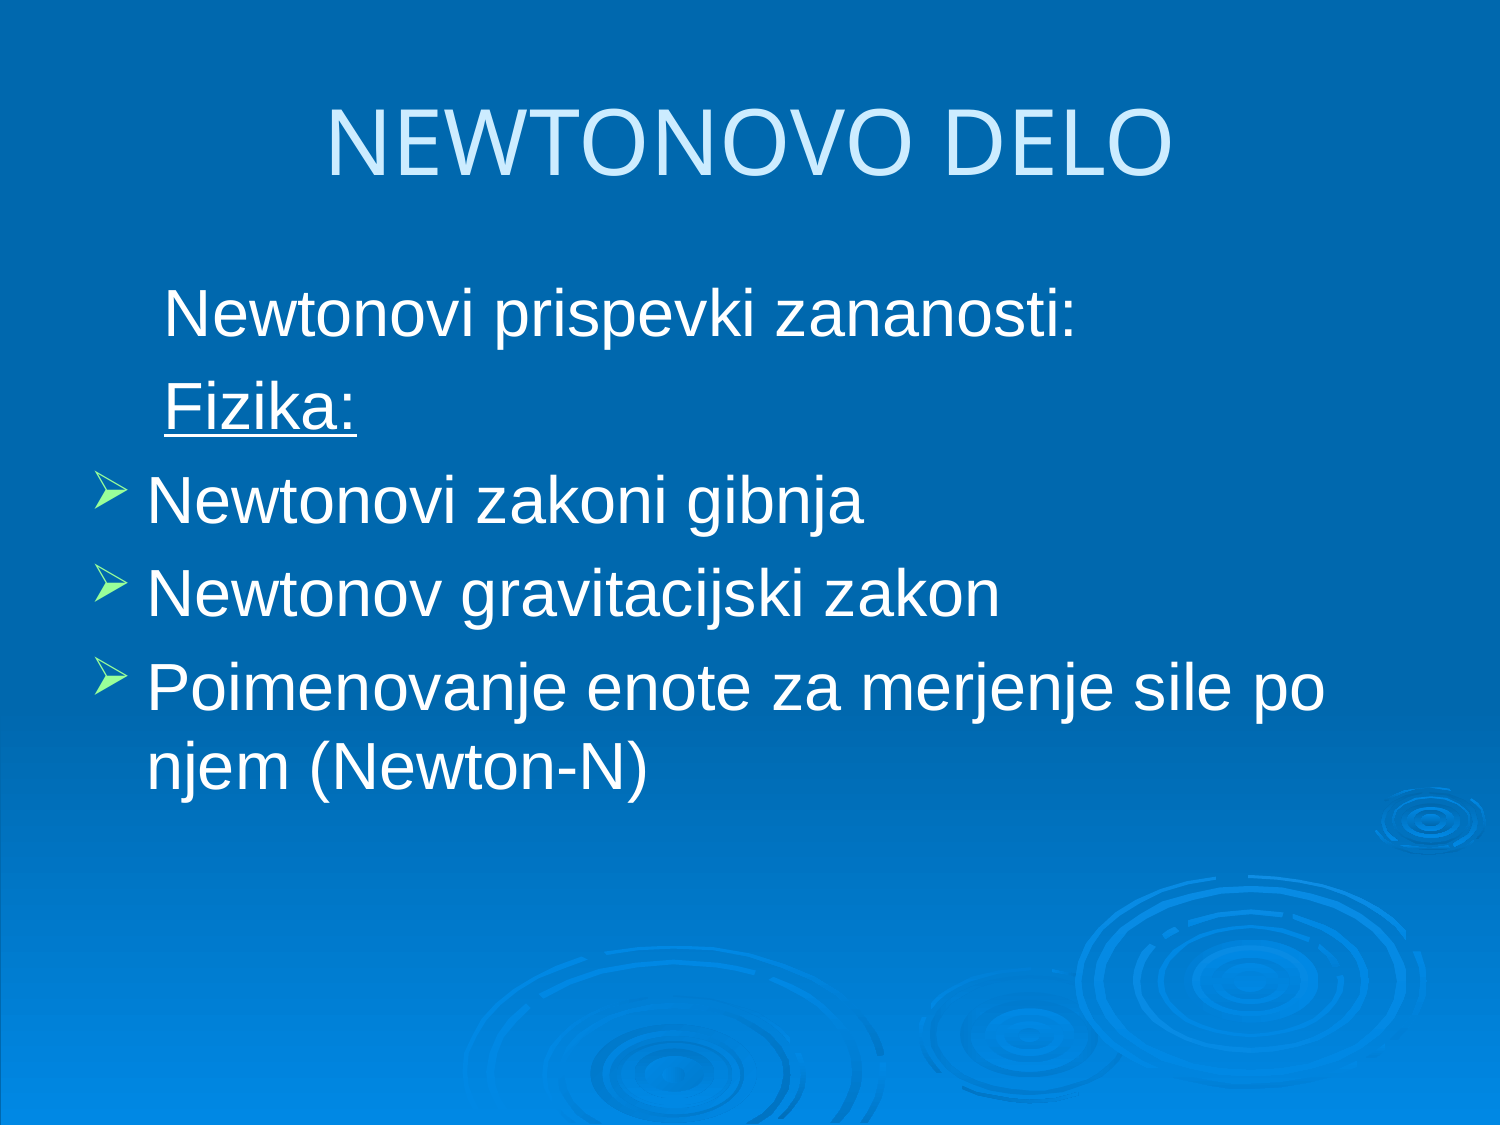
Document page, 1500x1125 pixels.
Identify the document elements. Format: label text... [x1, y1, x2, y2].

list Newtonovi prispevki zananosti: Fizika: Newtonovi zakoni gibnja Newtonov gravitacijski zakon Poimenovanje enote za merjenje sile po njem (Newton-N) [75, 262, 1425, 1005]
title NEWTONOVO DELO [75, 45, 1425, 233]
